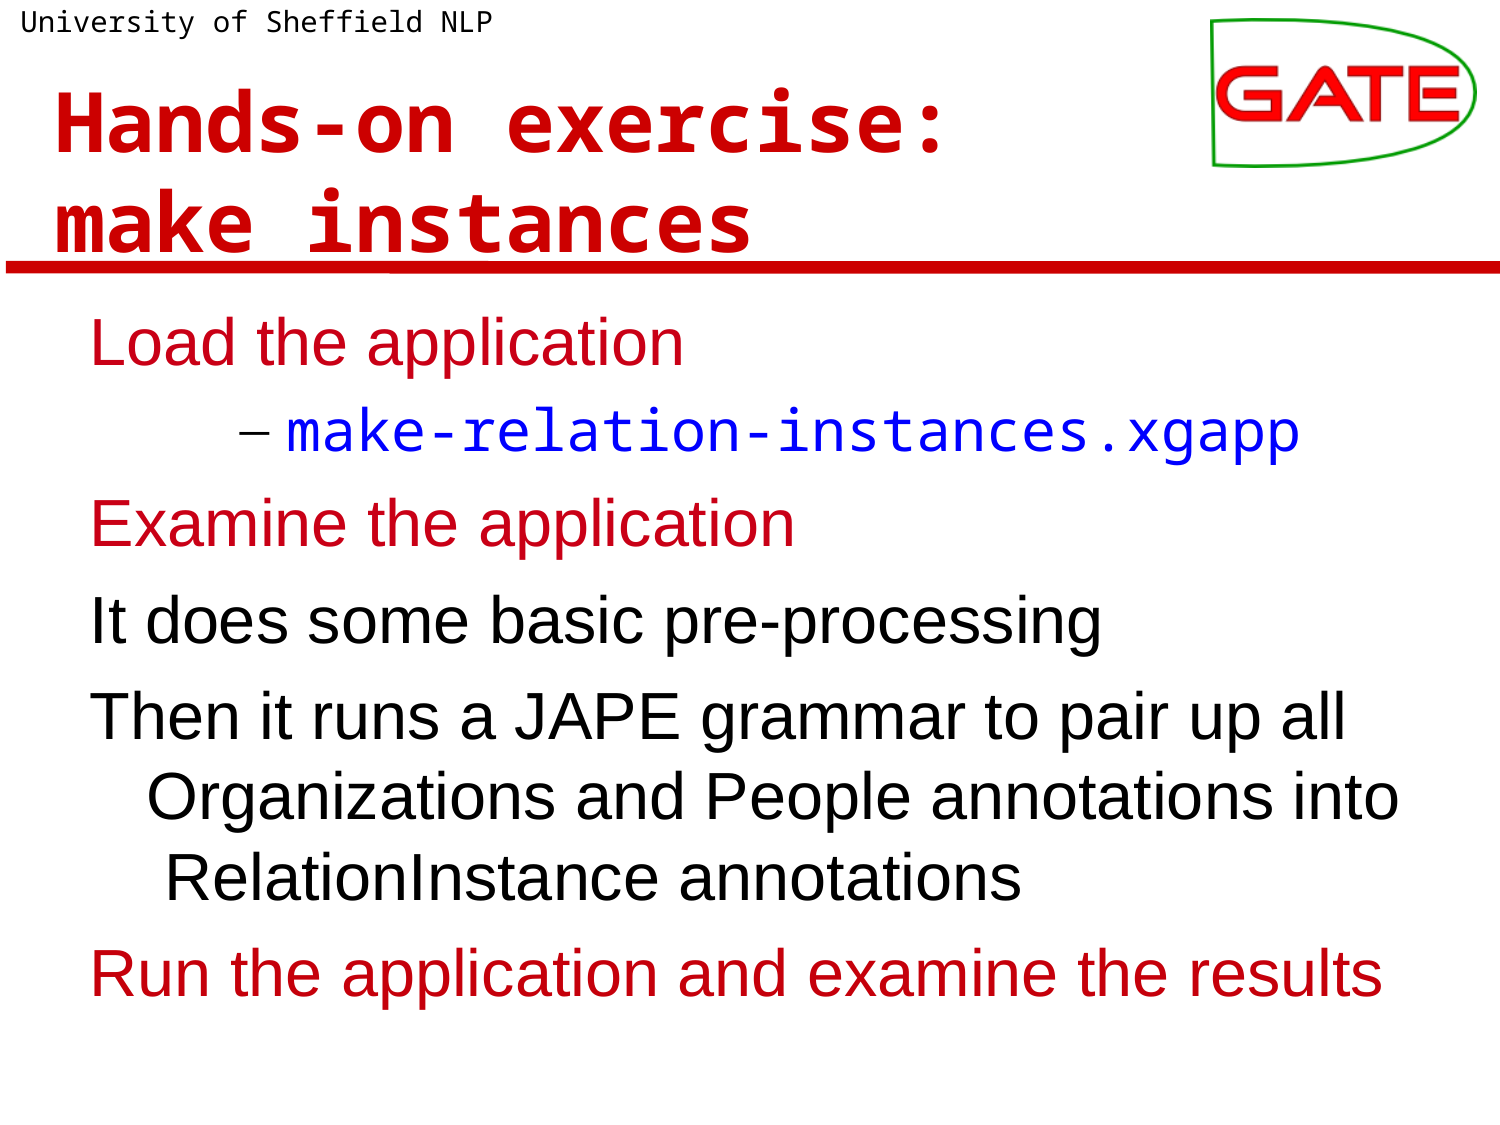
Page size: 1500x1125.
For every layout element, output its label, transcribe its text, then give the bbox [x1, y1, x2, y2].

picture [1210, 18, 1477, 168]
list Load the application make-relation-instances.xgapp Examine the application It does some basic pre-processing Then it runs a JAPE grammar to pair up all Organizations and People annotations into RelationInstance annotations Run the application and examine the results [75, 290, 1425, 1020]
title Hands-on exercise: make instances [41, 30, 1391, 277]
